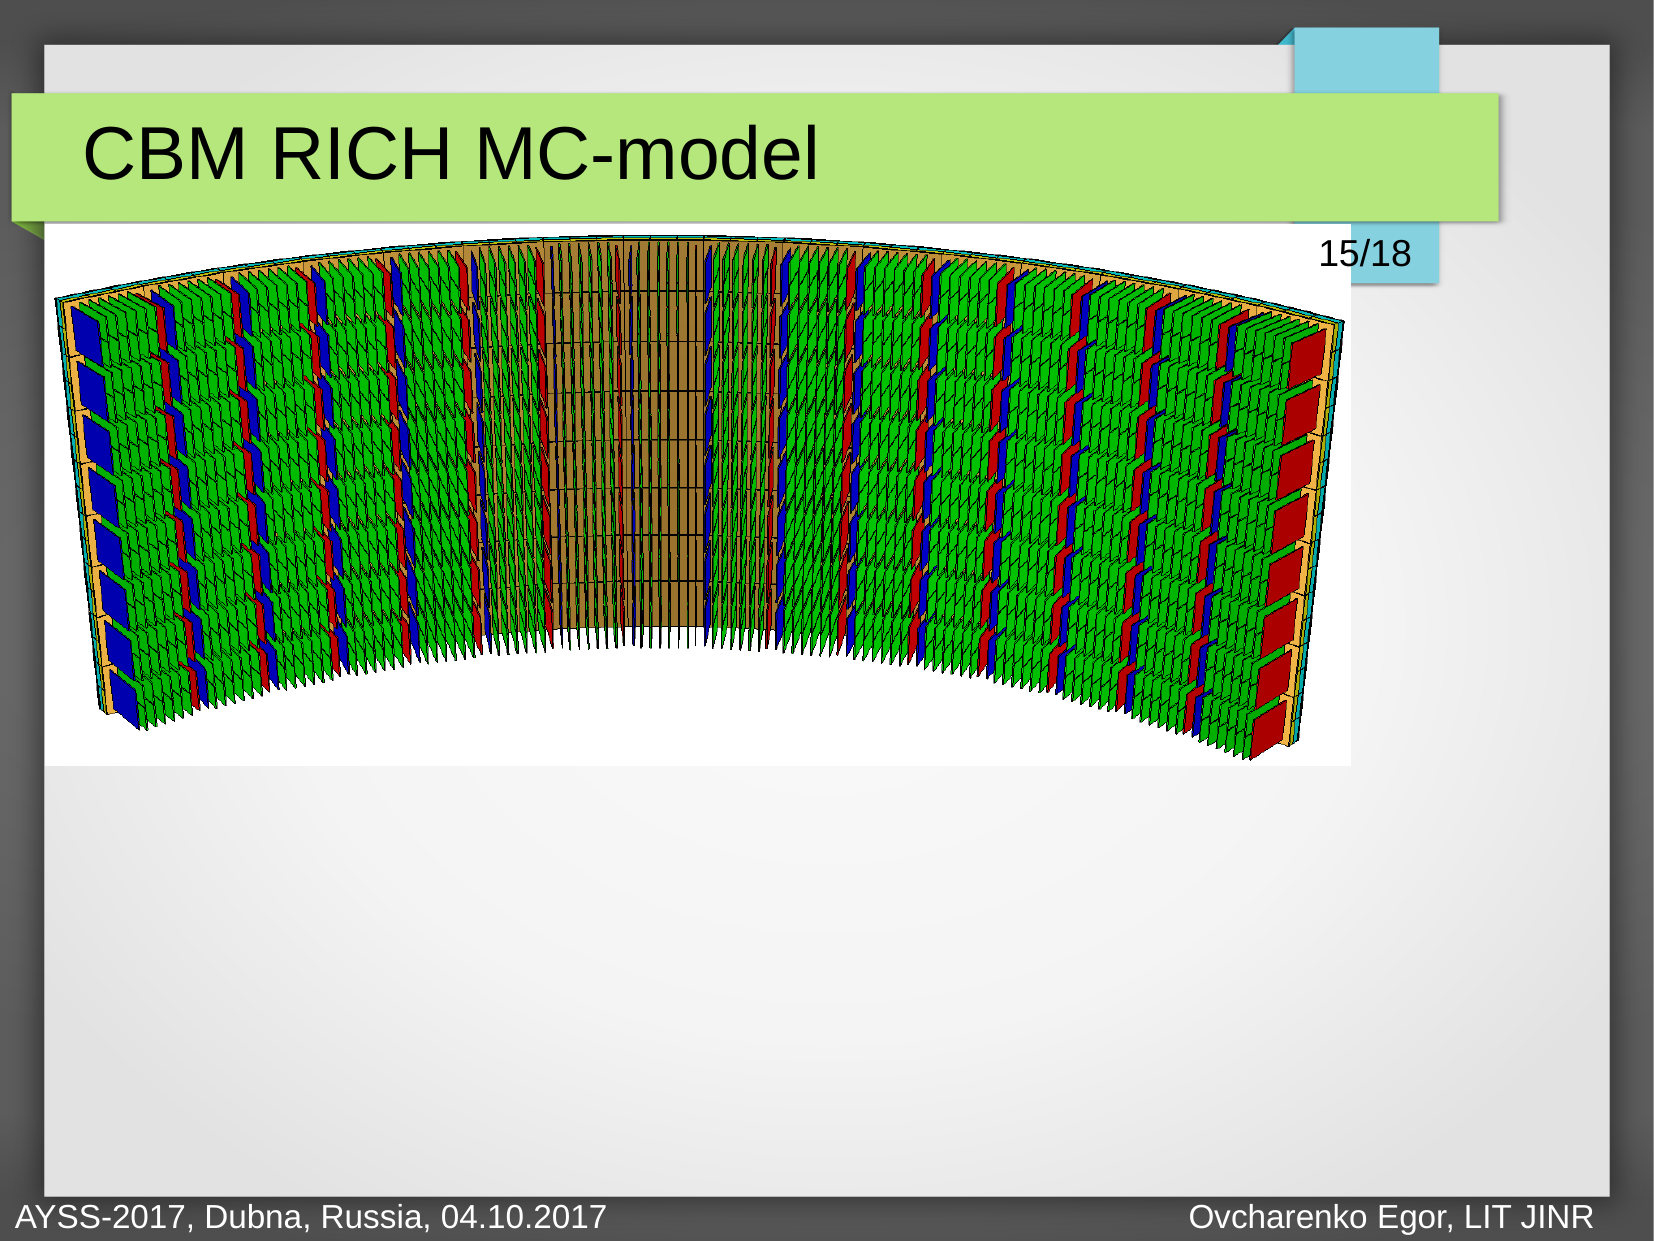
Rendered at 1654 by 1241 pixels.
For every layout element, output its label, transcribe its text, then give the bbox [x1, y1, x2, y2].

title CBM RICH MC-model [82, 94, 1264, 213]
picture [0, 0, 1654, 1241]
text_box AYSS-2017, Dubna, Russia, 04.10.2017 Ovcharenko Egor, LIT JINR [0, 1190, 1613, 1241]
text_box 15/18 [1290, 225, 1441, 282]
